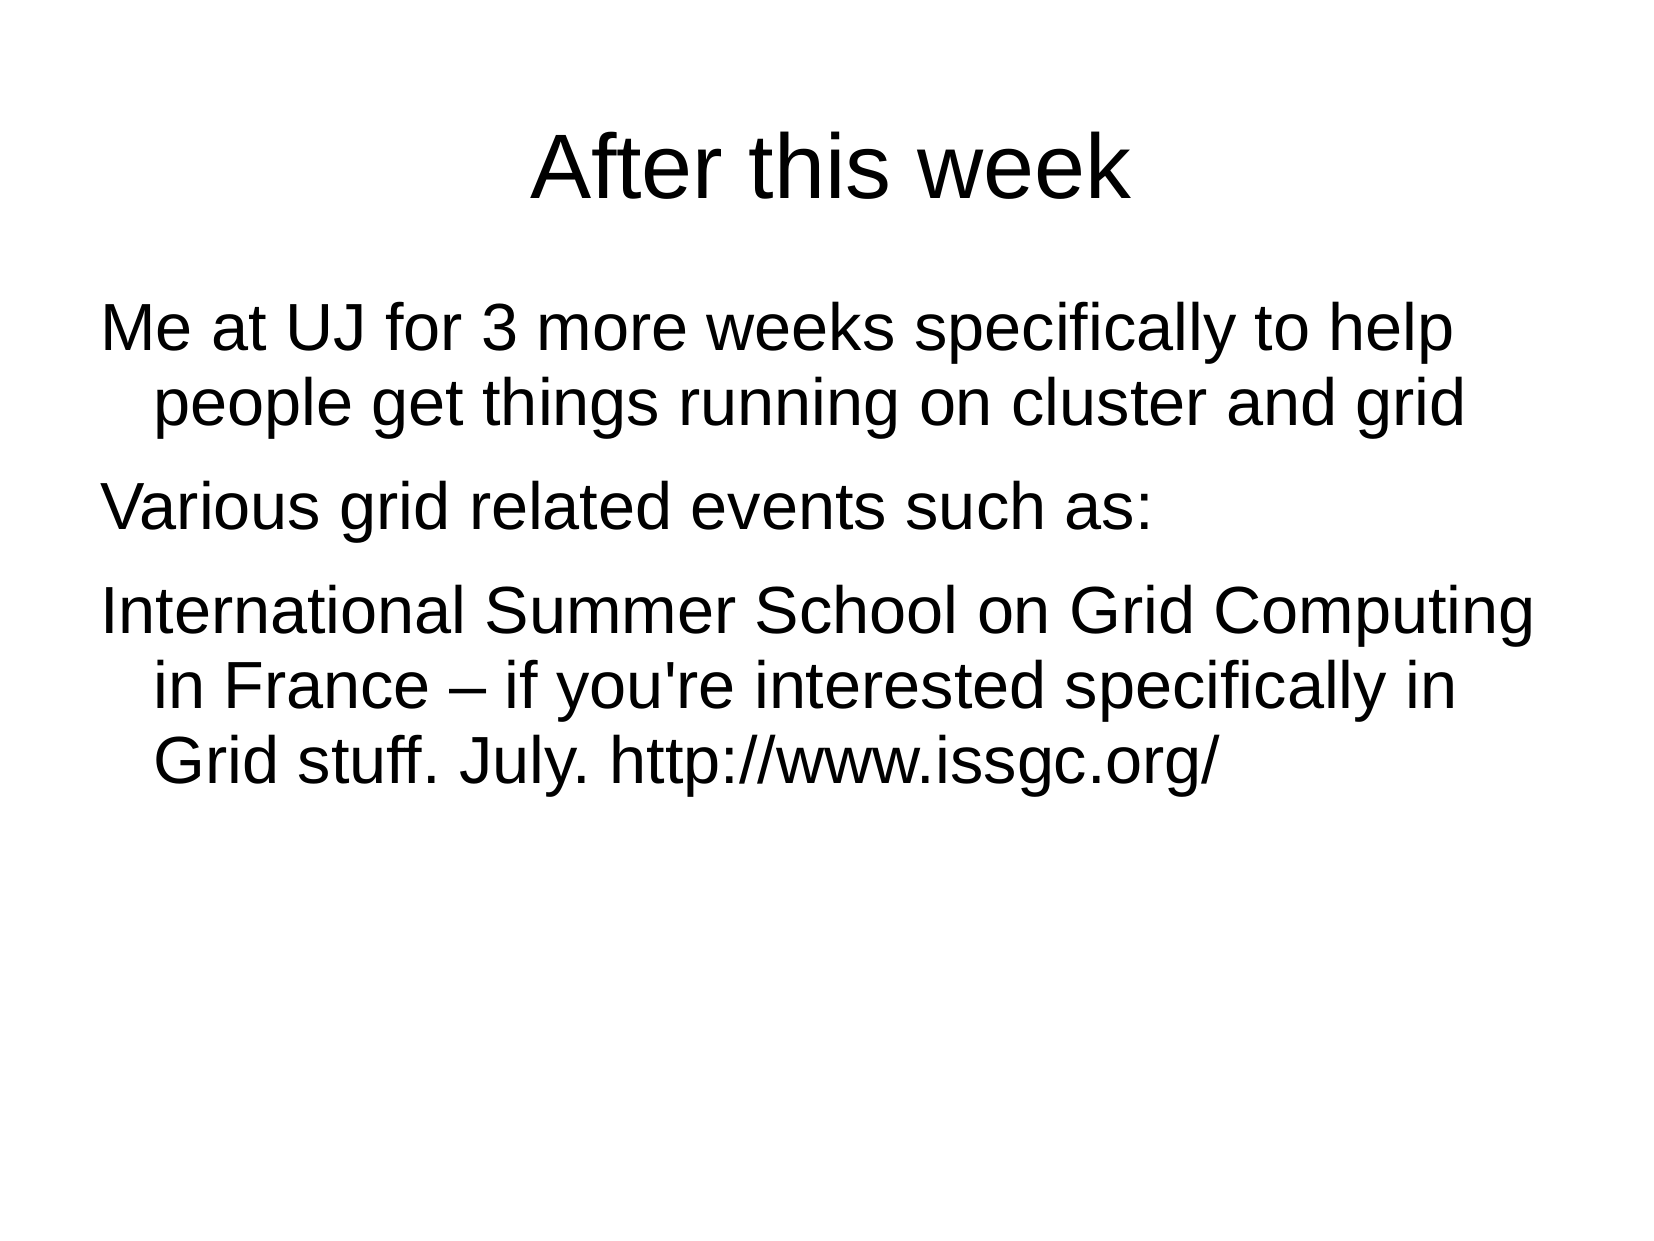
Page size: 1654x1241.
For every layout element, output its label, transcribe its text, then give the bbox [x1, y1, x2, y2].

list Me at UJ for 3 more weeks specifically to help people get things running on cluster and grid Various grid related events such as: International Summer School on Grid Computing in France – if you're interested specifically in Grid stuff. July. http://www.issgc.org/ [82, 290, 1571, 1094]
title After this week [86, 70, 1576, 263]
